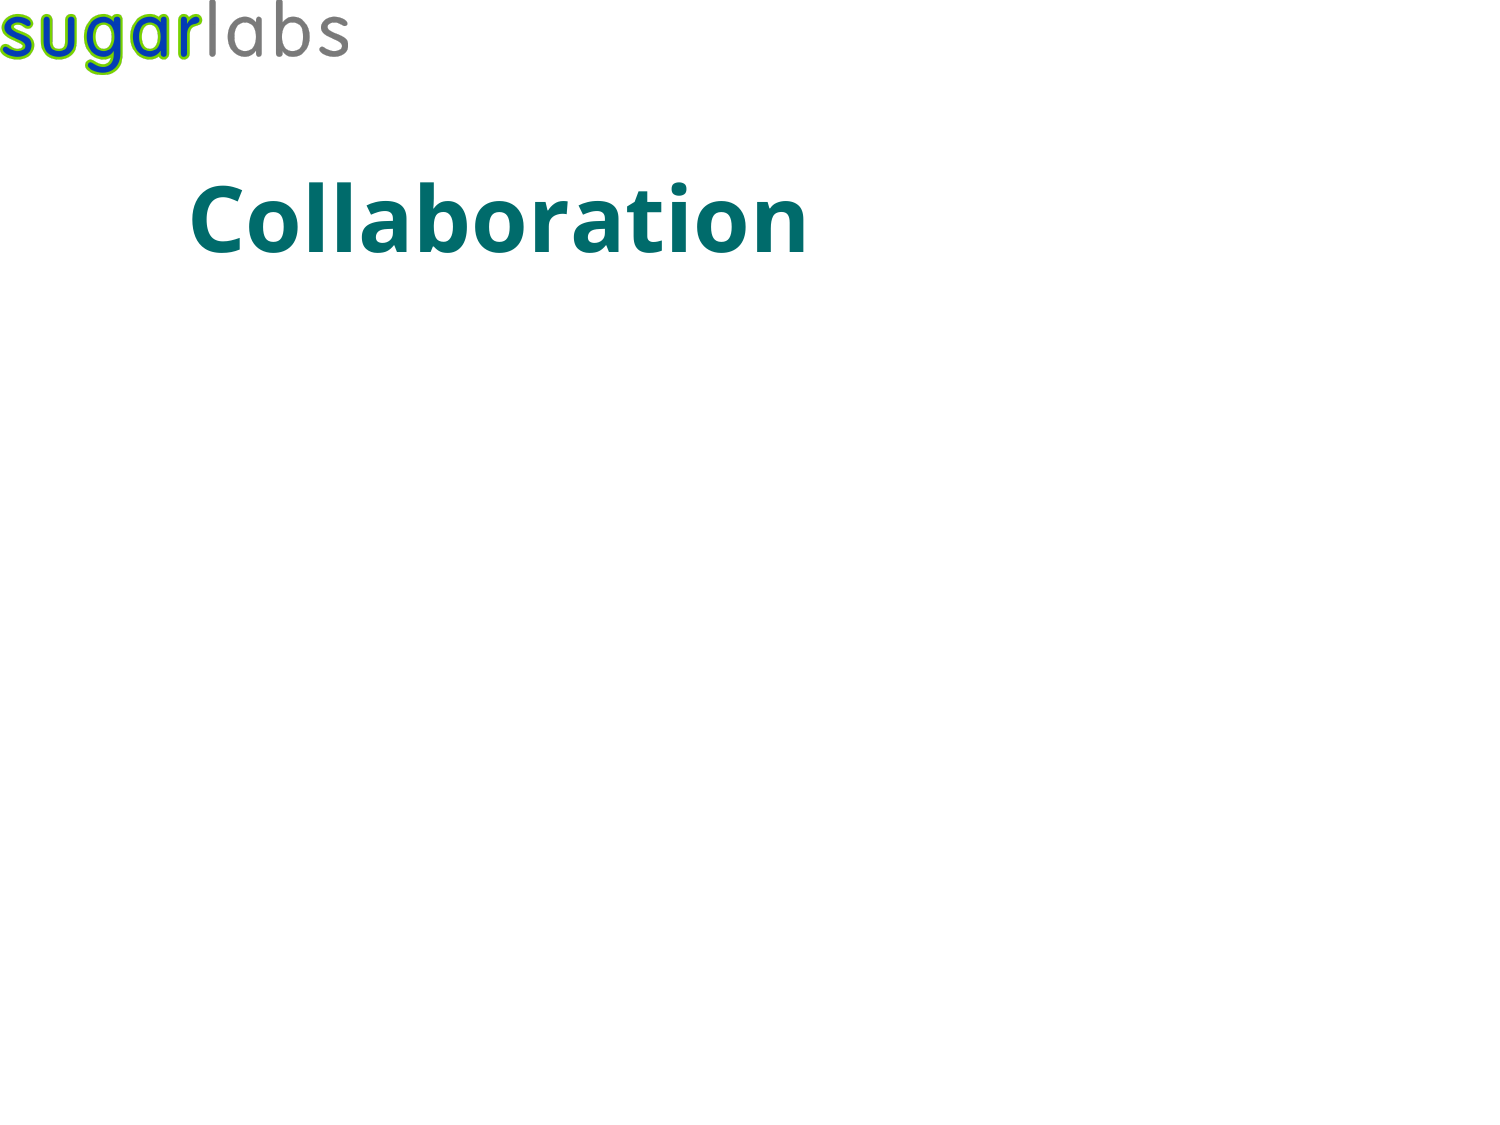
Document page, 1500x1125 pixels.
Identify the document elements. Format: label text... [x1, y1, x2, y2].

picture [0, 0, 348, 75]
title Collaboration [187, 82, 1500, 331]
